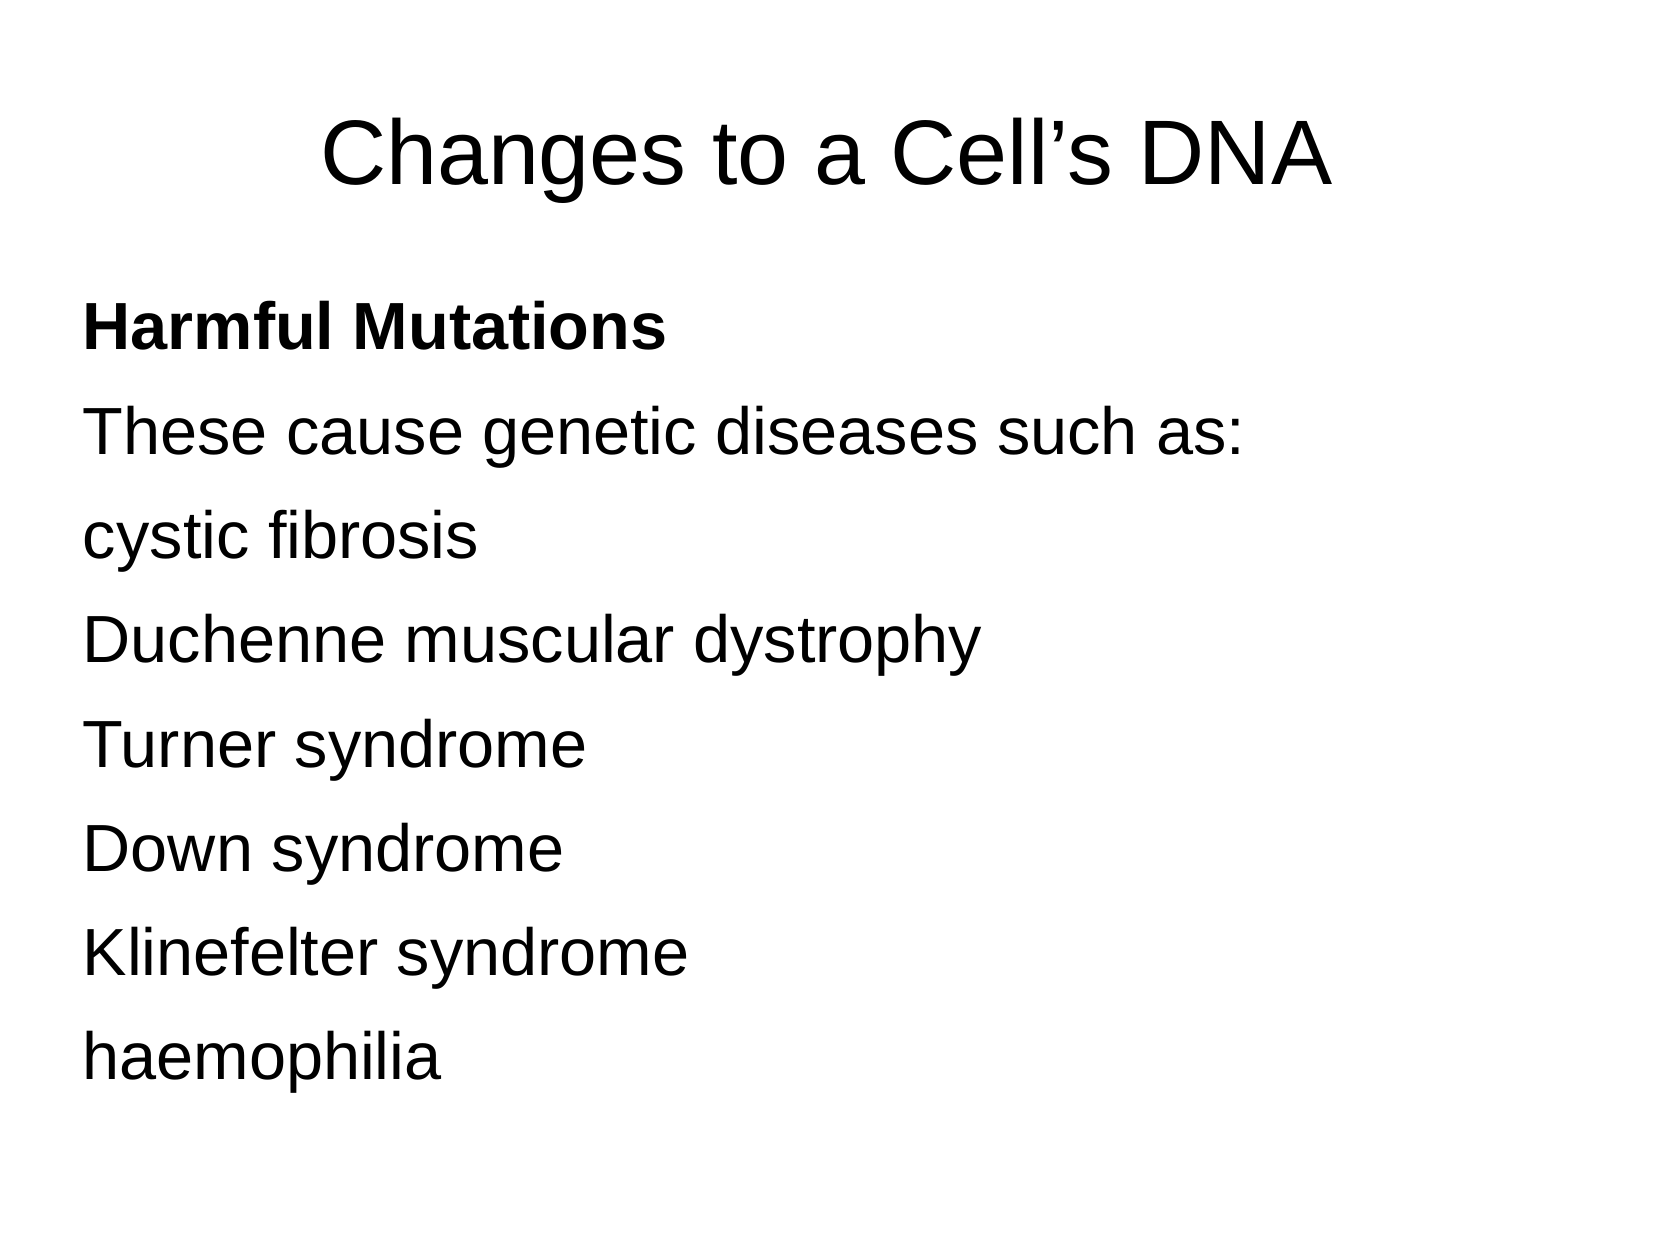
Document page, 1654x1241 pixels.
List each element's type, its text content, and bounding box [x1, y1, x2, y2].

list Harmful Mutations These cause genetic diseases such as: cystic fibrosis Duchenne muscular dystrophy Turner syndrome Down syndrome Klinefelter syndrome haemophilia [82, 289, 1571, 1108]
title Changes to a Cell’s DNA [82, 49, 1571, 257]
